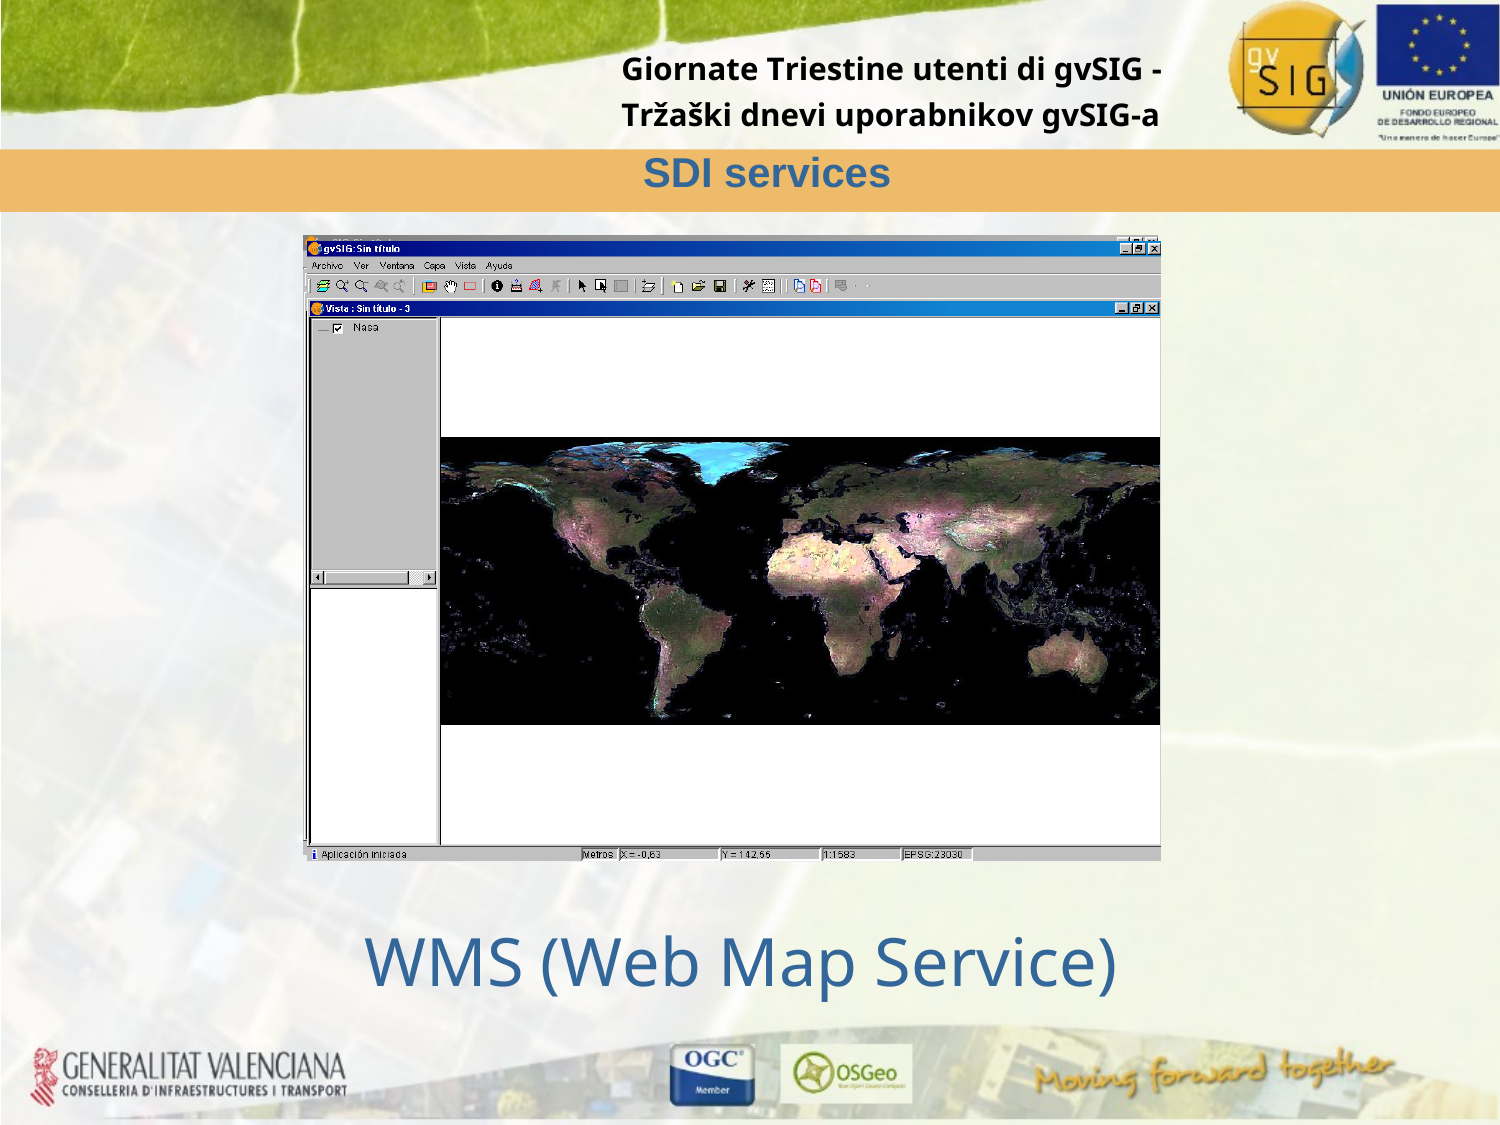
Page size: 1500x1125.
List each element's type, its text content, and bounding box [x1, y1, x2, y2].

picture [1, 0, 1500, 149]
picture [1, 212, 1500, 1125]
list WMS (Web Map Service) [205, 917, 1278, 1003]
text_box SDI services [145, 152, 1389, 208]
